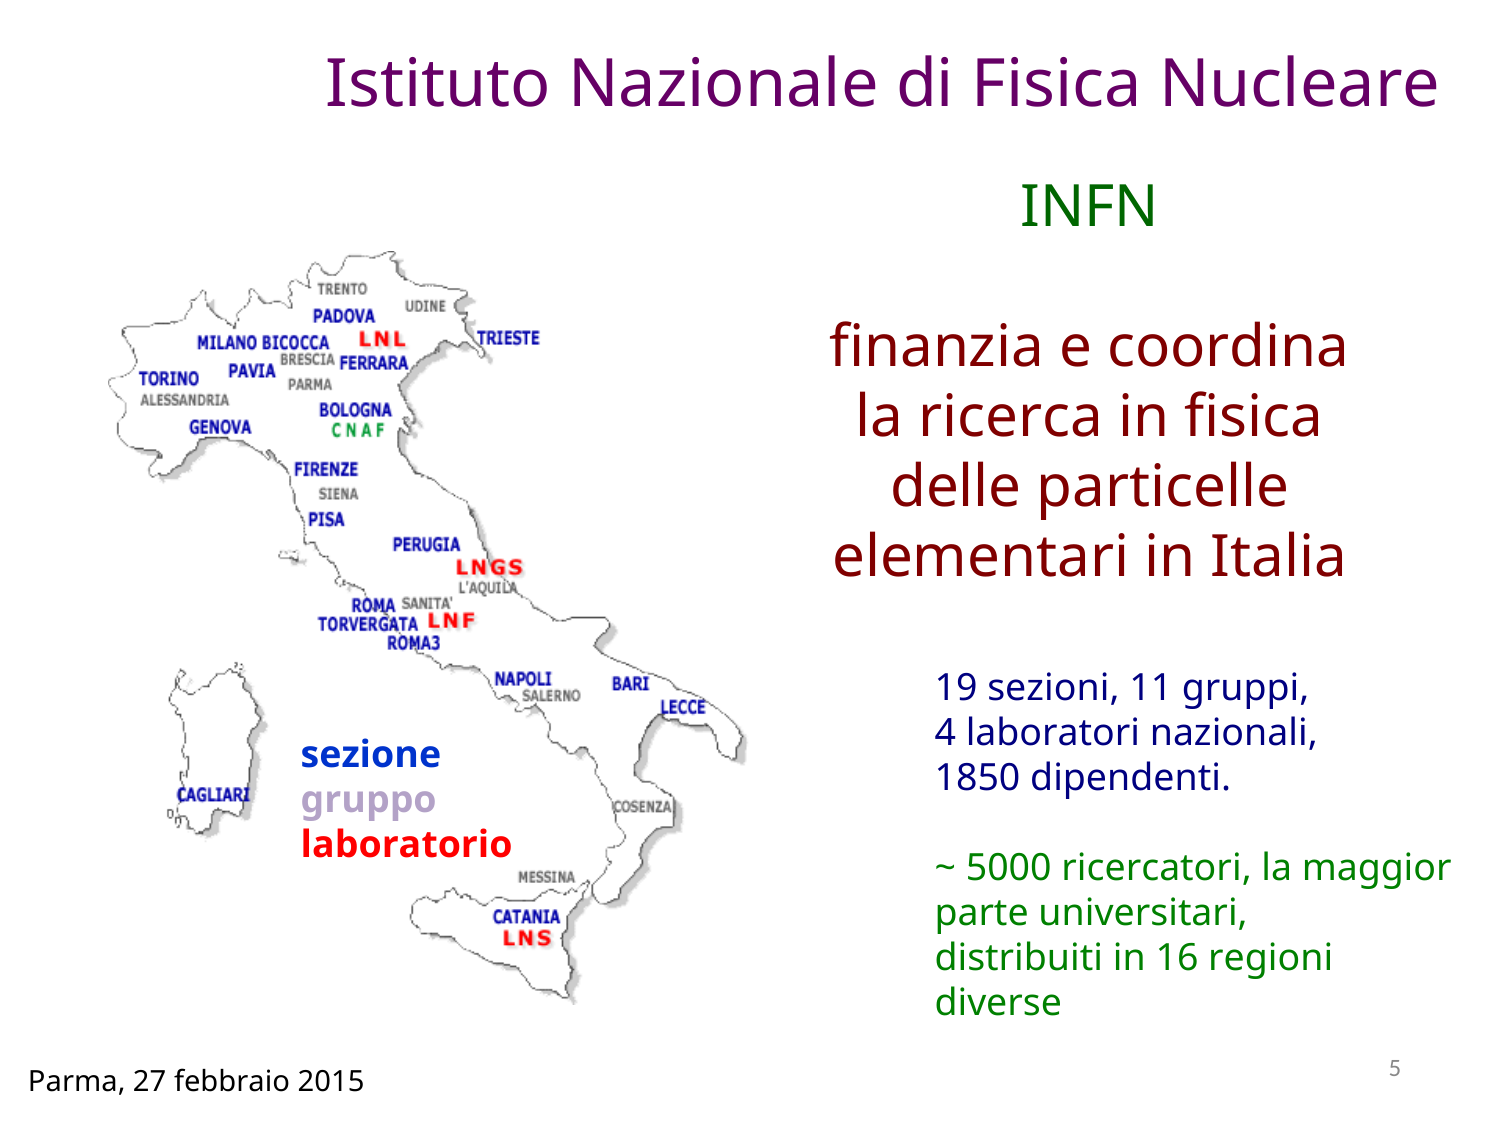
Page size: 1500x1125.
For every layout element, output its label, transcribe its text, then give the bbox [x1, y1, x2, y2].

text_box Istituto Nazionale di Fisica Nucleare [98, 23, 1443, 137]
picture [108, 251, 753, 1005]
text_box <number> [1074, 1042, 1417, 1095]
text_box INFN finanzia e coordina la ricerca in fisica delle particelle elementari in Italia [789, 137, 1390, 622]
text_box 19 sezioni, 11 gruppi, 4 laboratori nazionali, 1850 dipendenti. ~ 5000 ricercatori, la maggior parte universitari, distribuiti in 16 regioni diverse [807, 655, 1483, 1032]
text_box sezione gruppo laboratorio [285, 722, 528, 874]
